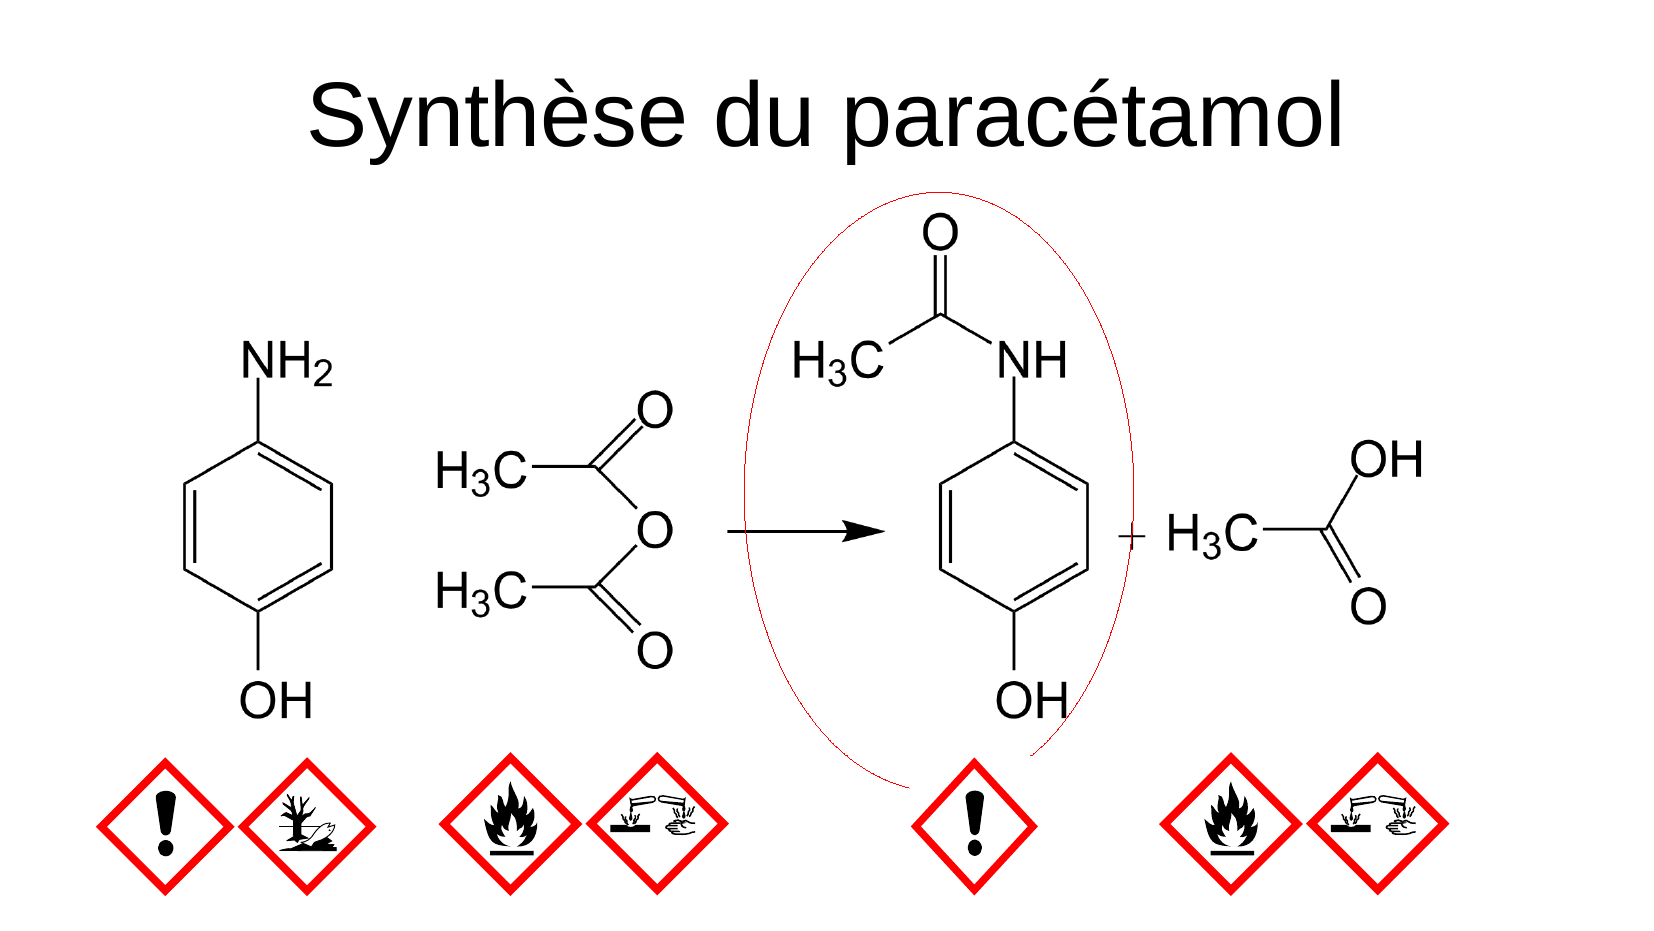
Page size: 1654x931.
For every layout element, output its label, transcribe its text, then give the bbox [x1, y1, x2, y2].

picture [1157, 750, 1451, 898]
text_box [744, 192, 1134, 788]
picture [909, 755, 1040, 898]
picture [437, 750, 731, 898]
picture [986, 200, 1430, 723]
picture [177, 200, 892, 723]
title Synthèse du paracétamol [82, 37, 1571, 193]
picture [94, 755, 378, 898]
